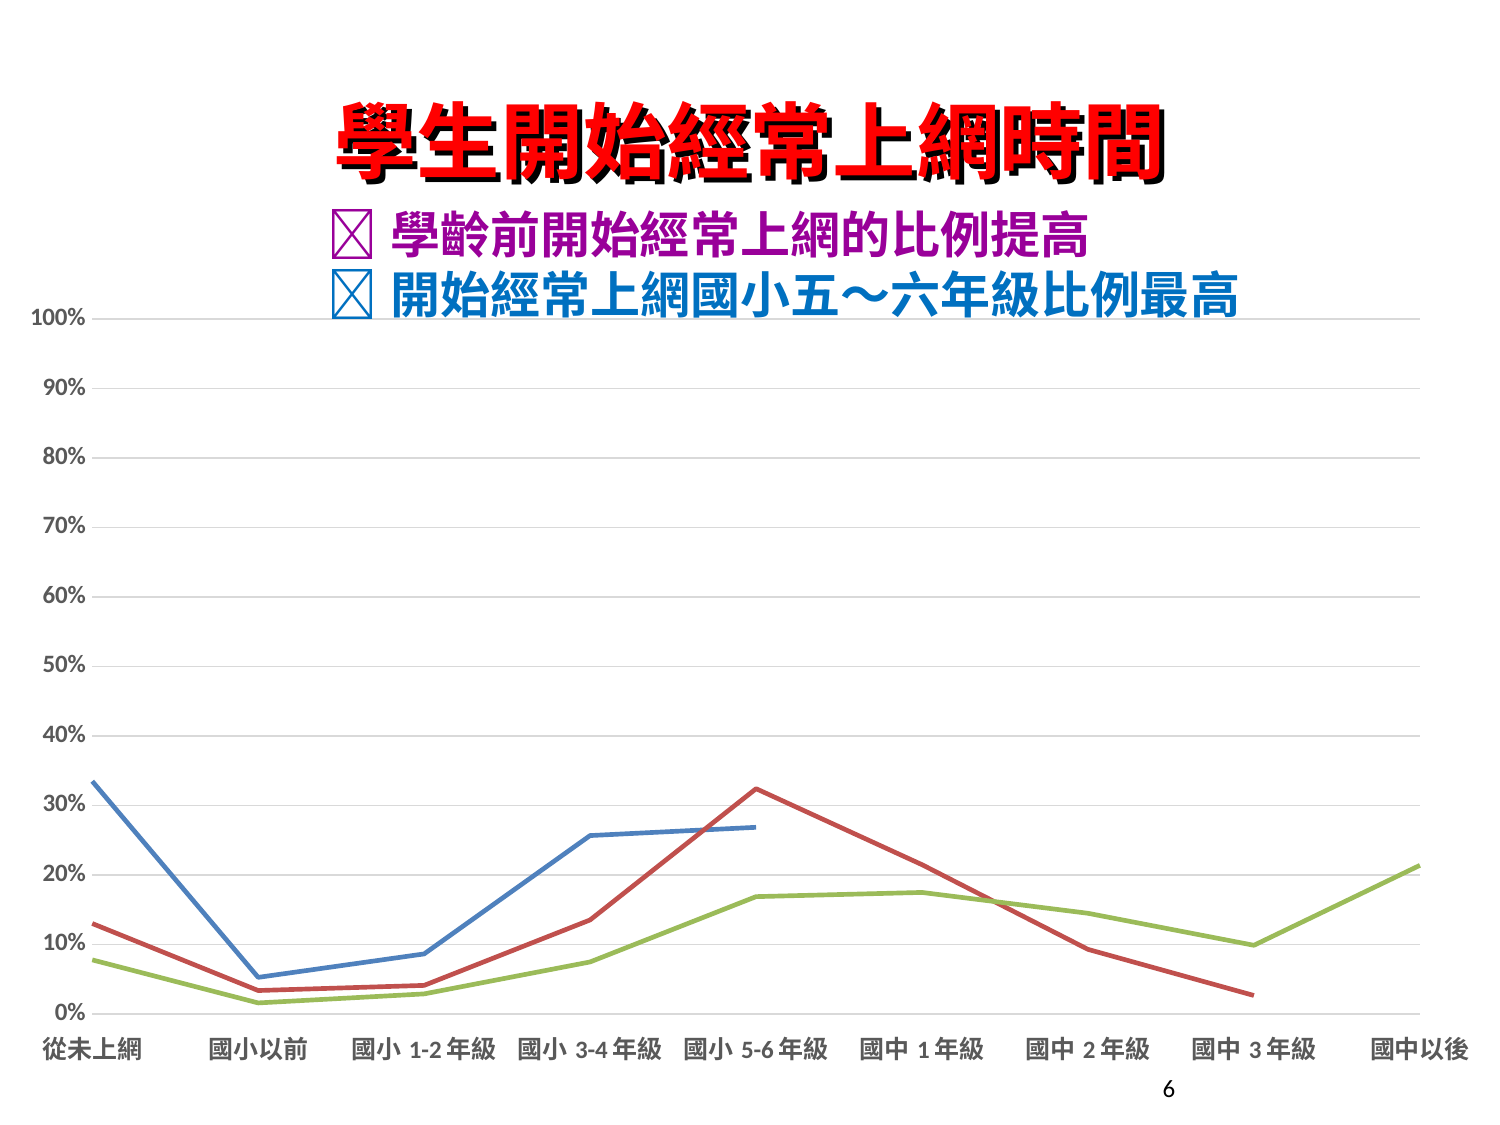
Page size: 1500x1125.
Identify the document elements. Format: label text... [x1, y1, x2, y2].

title 學生開始經常上網時間 [75, 45, 1426, 233]
chart [0, 290, 1500, 1083]
text_box 學齡前開始經常上網的比例提高 開始經常上網國小五～六年級比例最高 [312, 196, 1282, 333]
text_box 6 [1147, 1065, 1498, 1125]
